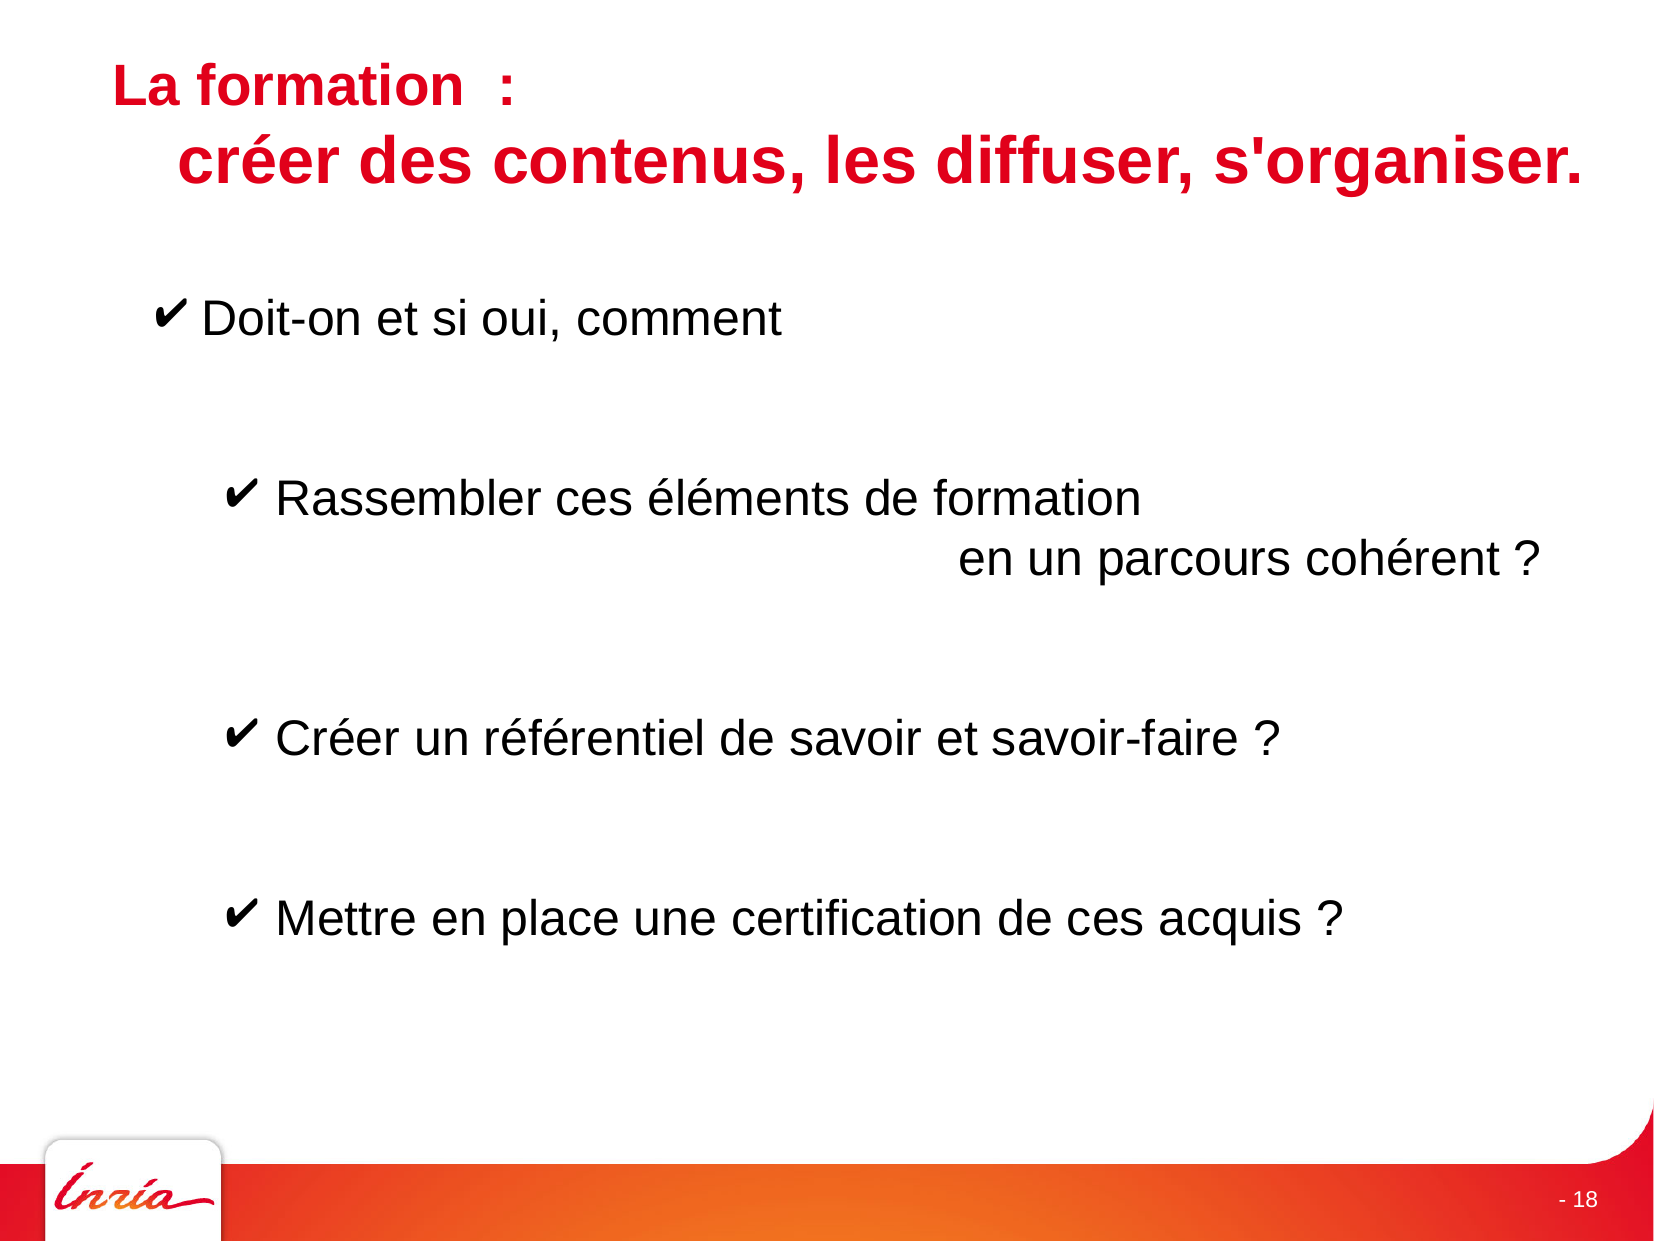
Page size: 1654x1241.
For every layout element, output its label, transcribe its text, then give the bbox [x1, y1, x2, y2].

picture [0, 0, 1654, 1241]
title La formation : créer des contenus, les diffuser, s'organiser. [112, 18, 1613, 226]
text_box Doit-on et si oui, comment Rassembler ces éléments de formation en un parcours cohérent ? Créer un référentiel de savoir et savoir-faire ? Mettre en place une certification de ces acquis ? [155, 225, 1613, 1088]
slide_number - <number> [1558, 1173, 1654, 1223]
